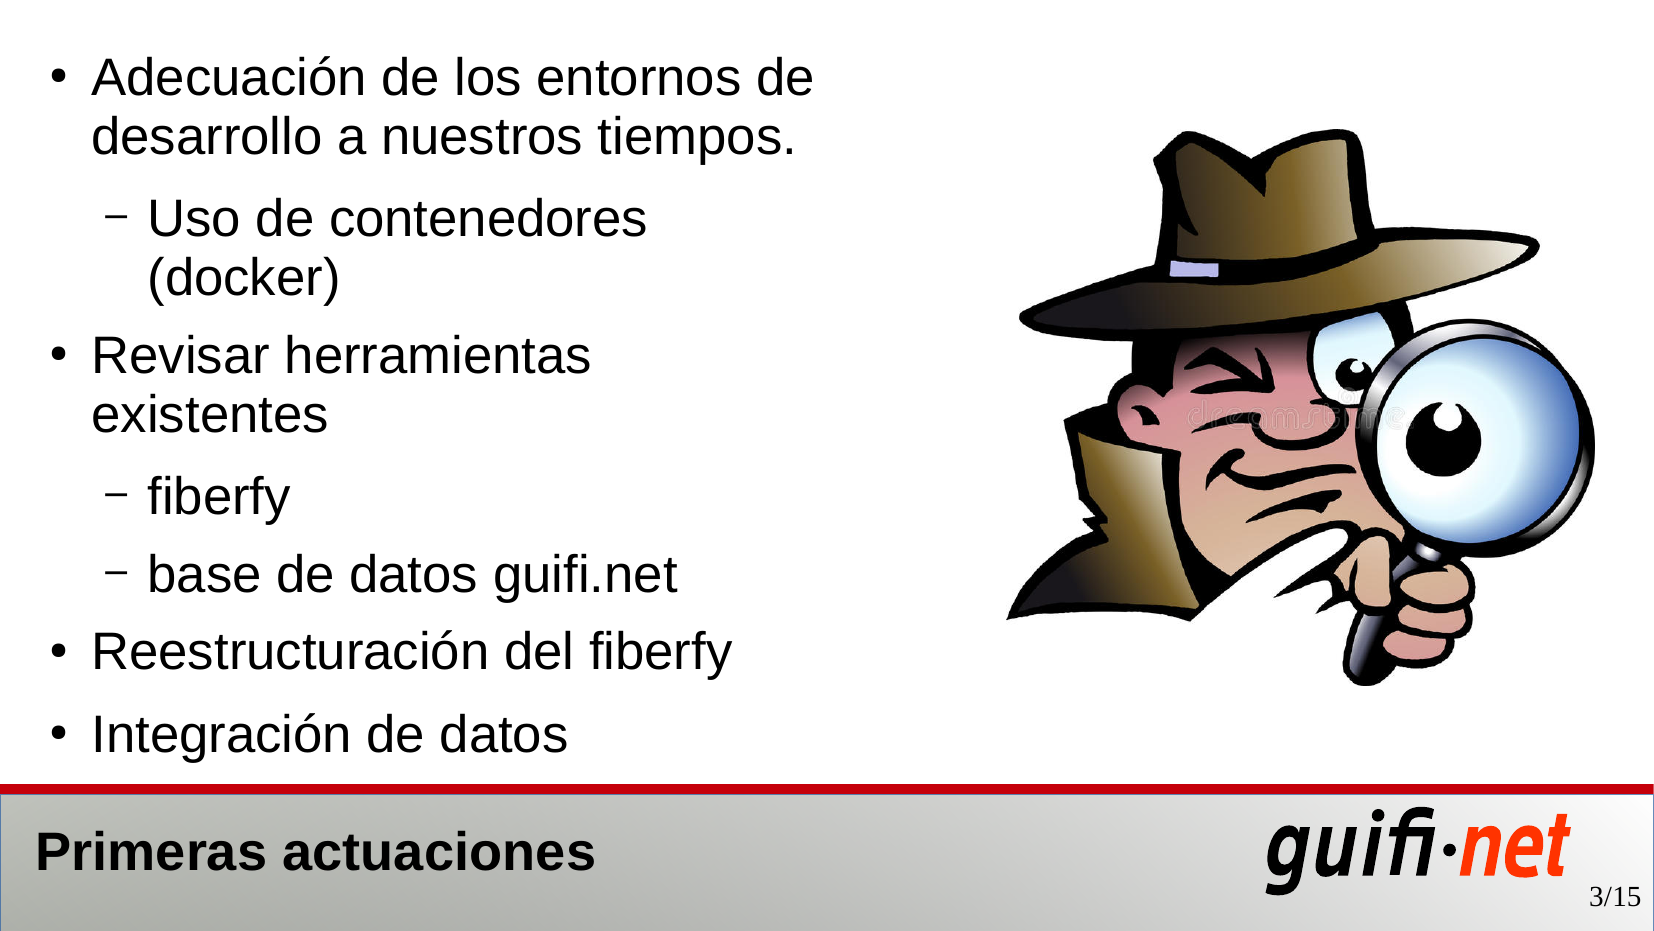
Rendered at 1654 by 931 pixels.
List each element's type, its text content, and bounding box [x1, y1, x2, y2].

title Primeras actuaciones [35, 804, 1182, 898]
picture [1006, 129, 1595, 686]
list Adecuación de los entornos de desarrollo a nuestros tiempos. Uso de contenedores (docker) Revisar herramientas existentes fiberfy base de datos guifi.net Reestructuración del fiberfy Integración de datos [35, 47, 827, 768]
